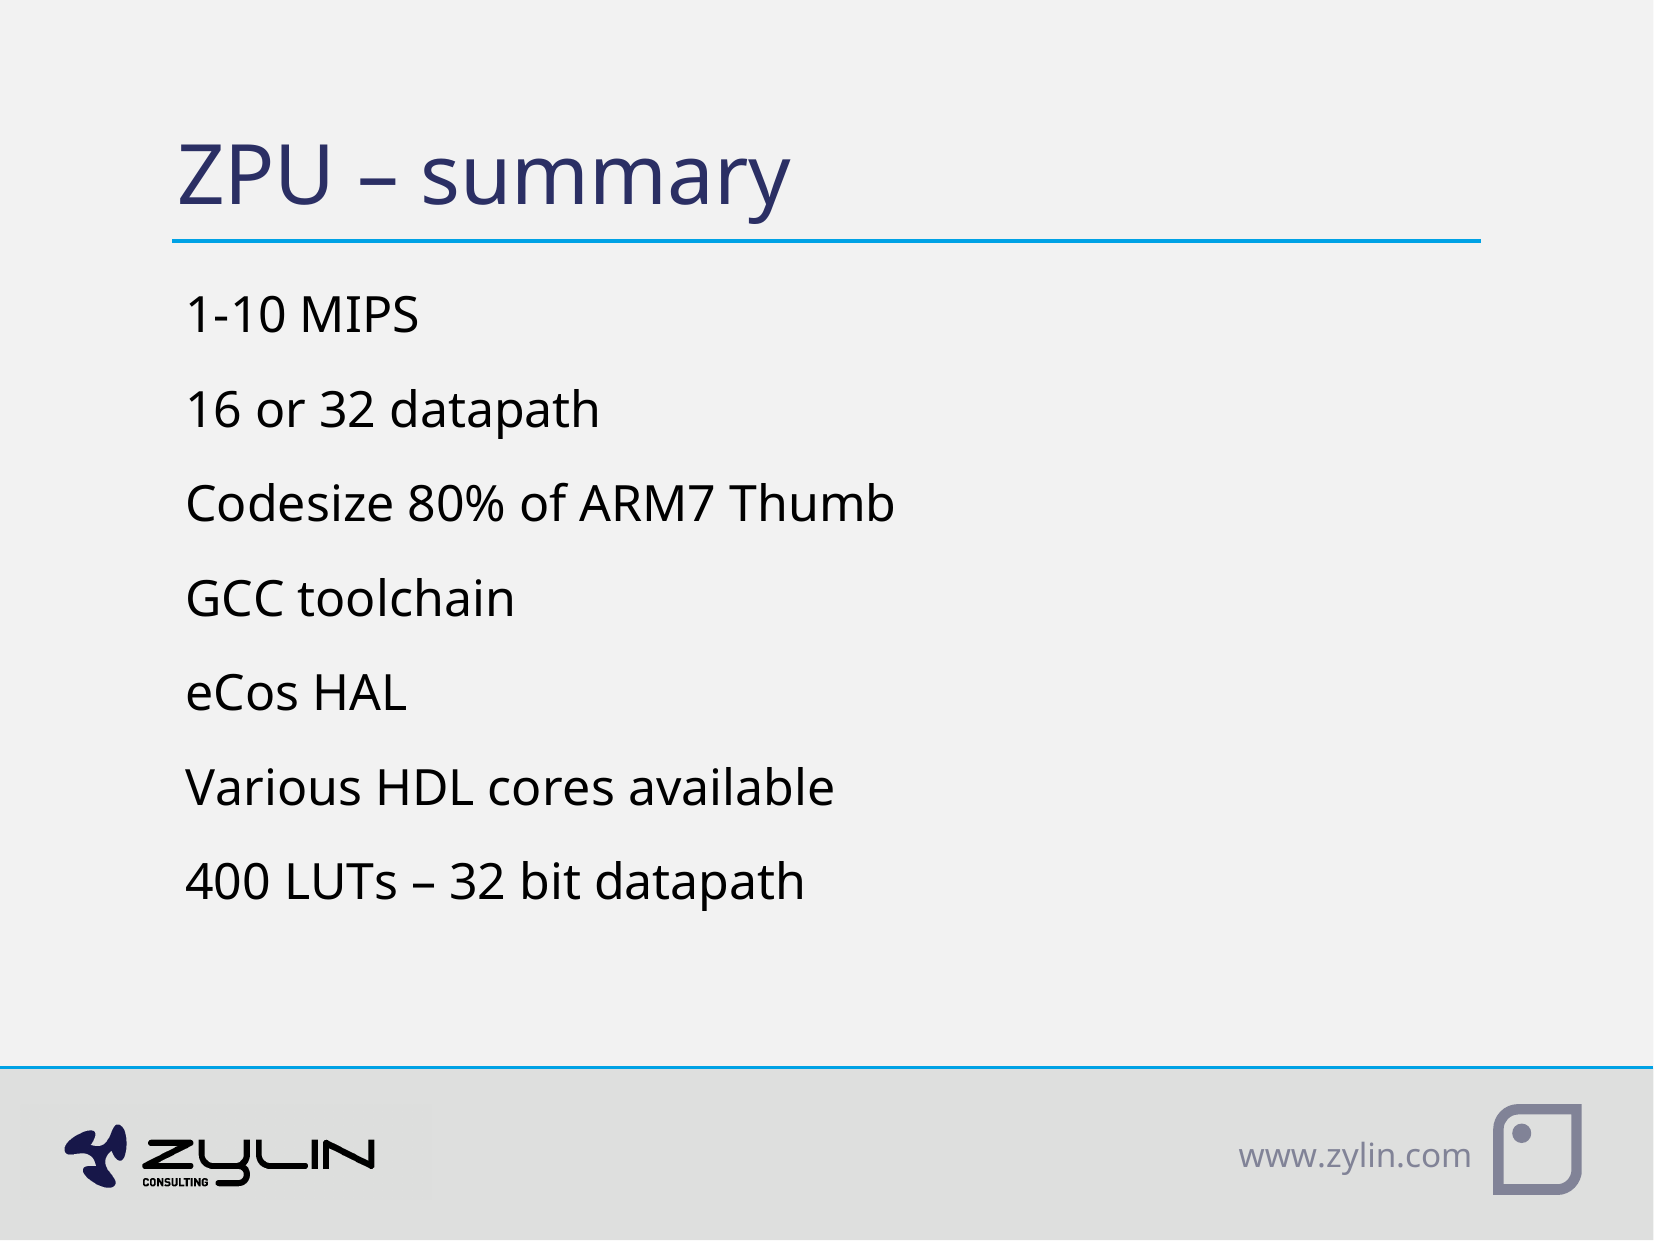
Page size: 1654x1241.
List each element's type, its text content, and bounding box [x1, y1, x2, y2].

list 1-10 MIPS 16 or 32 datapath Codesize 80% of ARM7 Thumb GCC toolchain eCos HAL Various HDL cores available 400 LUTs – 32 bit datapath [167, 280, 1495, 1052]
title ZPU – summary [177, 122, 1493, 223]
picture [20, 1104, 432, 1200]
